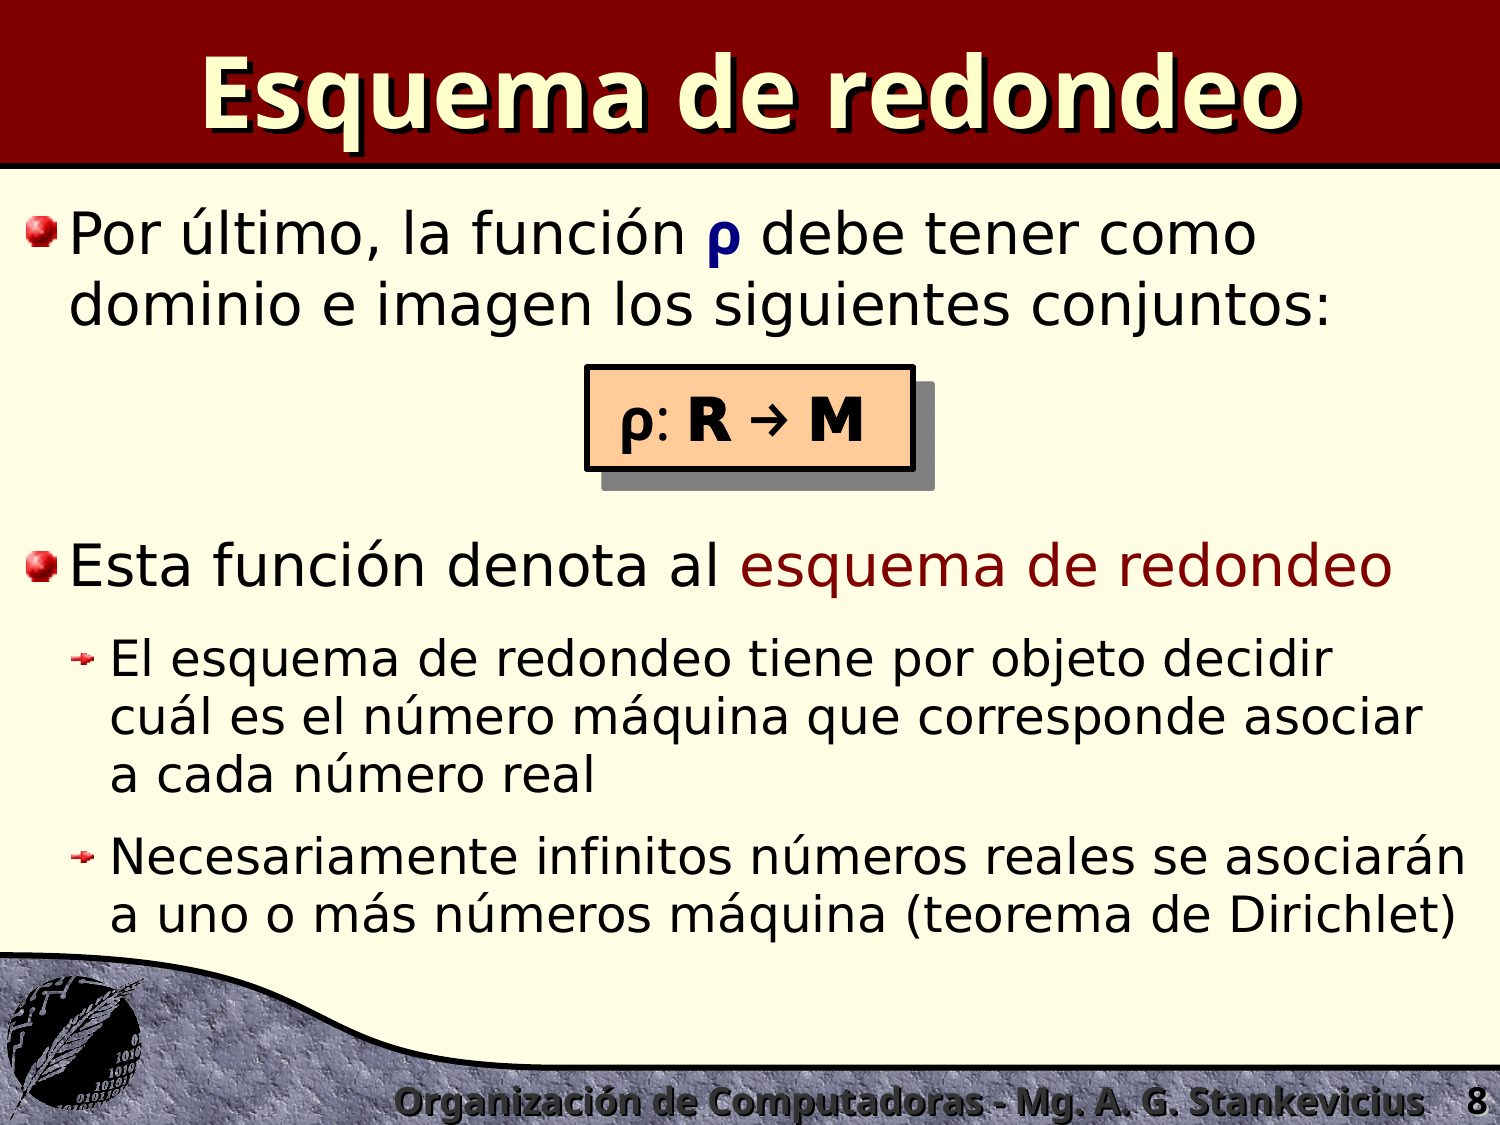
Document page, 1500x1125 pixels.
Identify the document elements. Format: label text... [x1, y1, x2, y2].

list Por último, la función ρ debe tener como dominio e imagen los siguientes conjuntos: Esta función denota al esquema de redondeo El esquema de redondeo tiene por objeto decidir cuál es el número máquina que corresponde asociar a cada número real Necesariamente infinitos números reales se asociarán a uno o más números máquina (teorema de Dirichlet) [11, 192, 1486, 947]
text_box ρ: R → M [586, 367, 914, 470]
picture [802, 1100, 806, 1110]
picture [0, 959, 1500, 1125]
picture [1058, 1100, 1065, 1110]
picture [448, 1100, 455, 1110]
title Esquema de redondeo [15, 5, 1485, 160]
